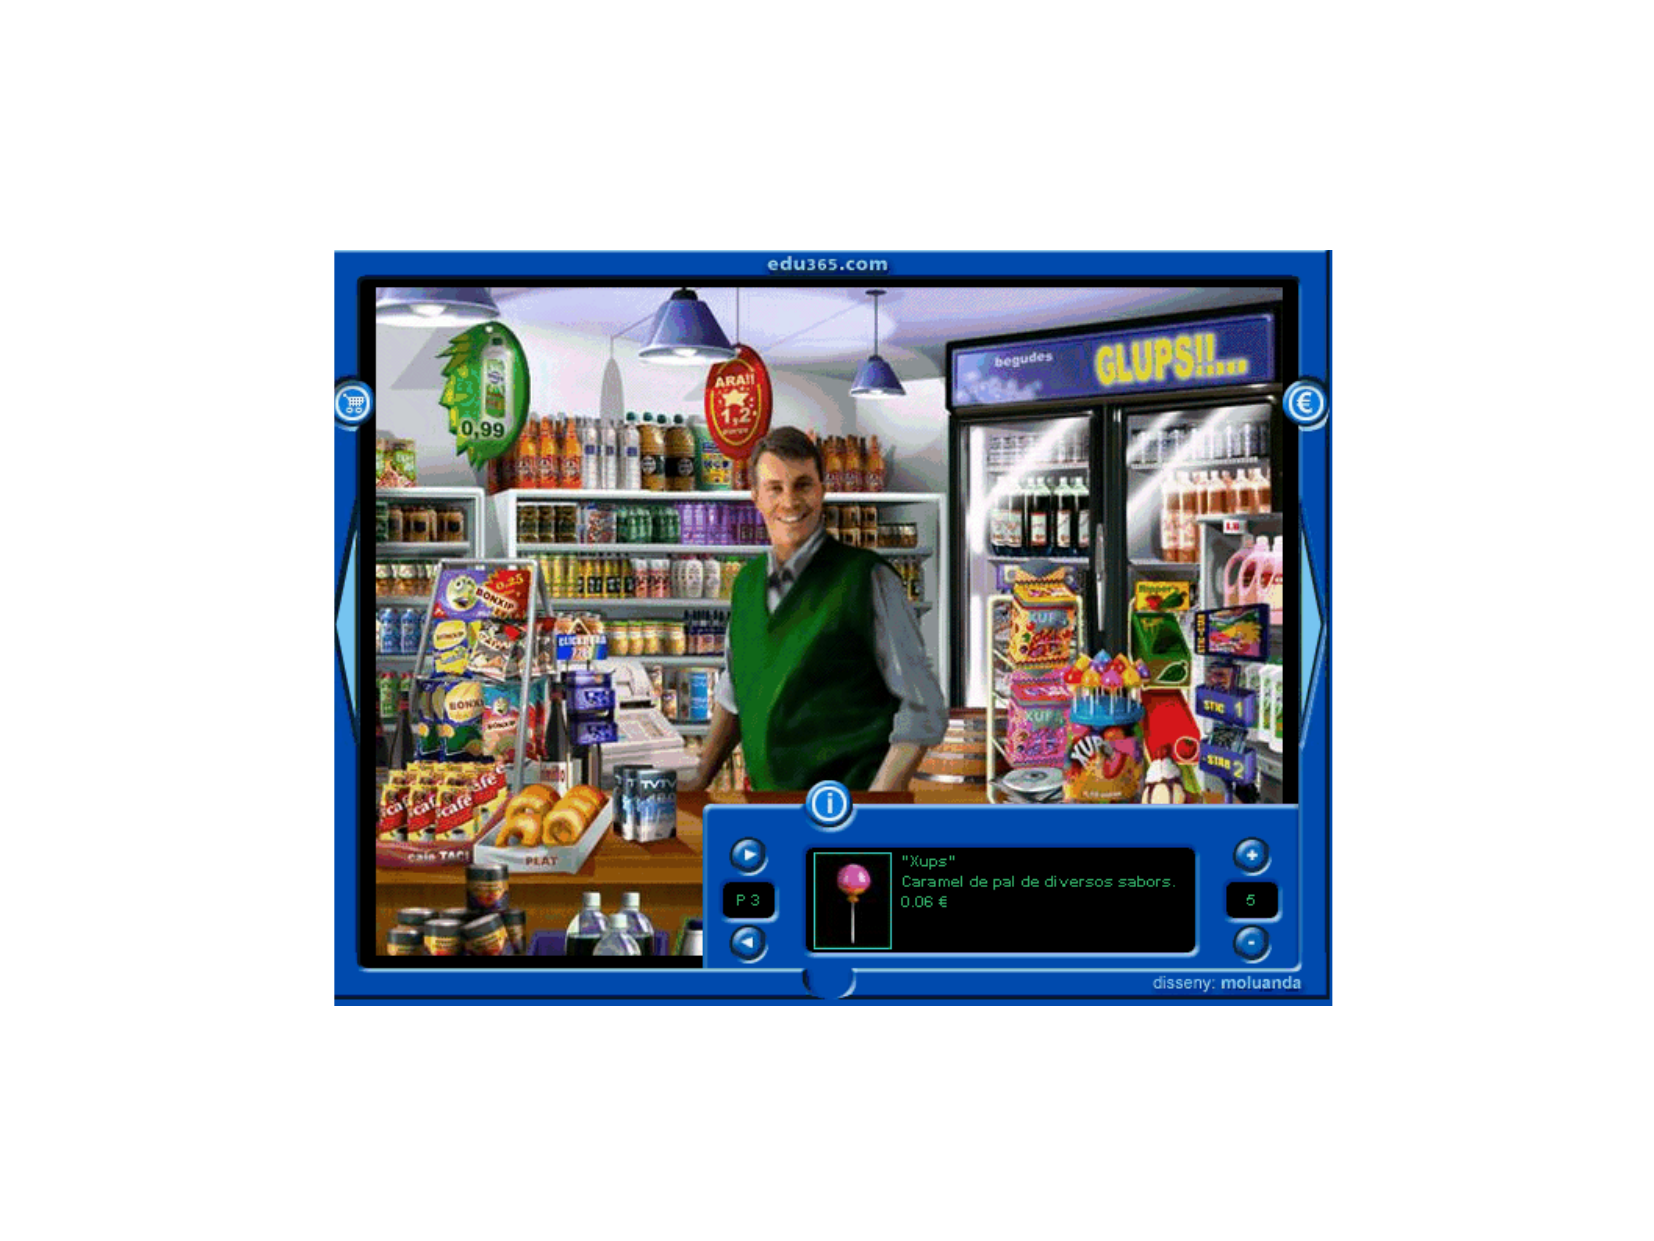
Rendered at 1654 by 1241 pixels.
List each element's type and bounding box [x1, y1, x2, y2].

picture [334, 250, 1333, 1006]
